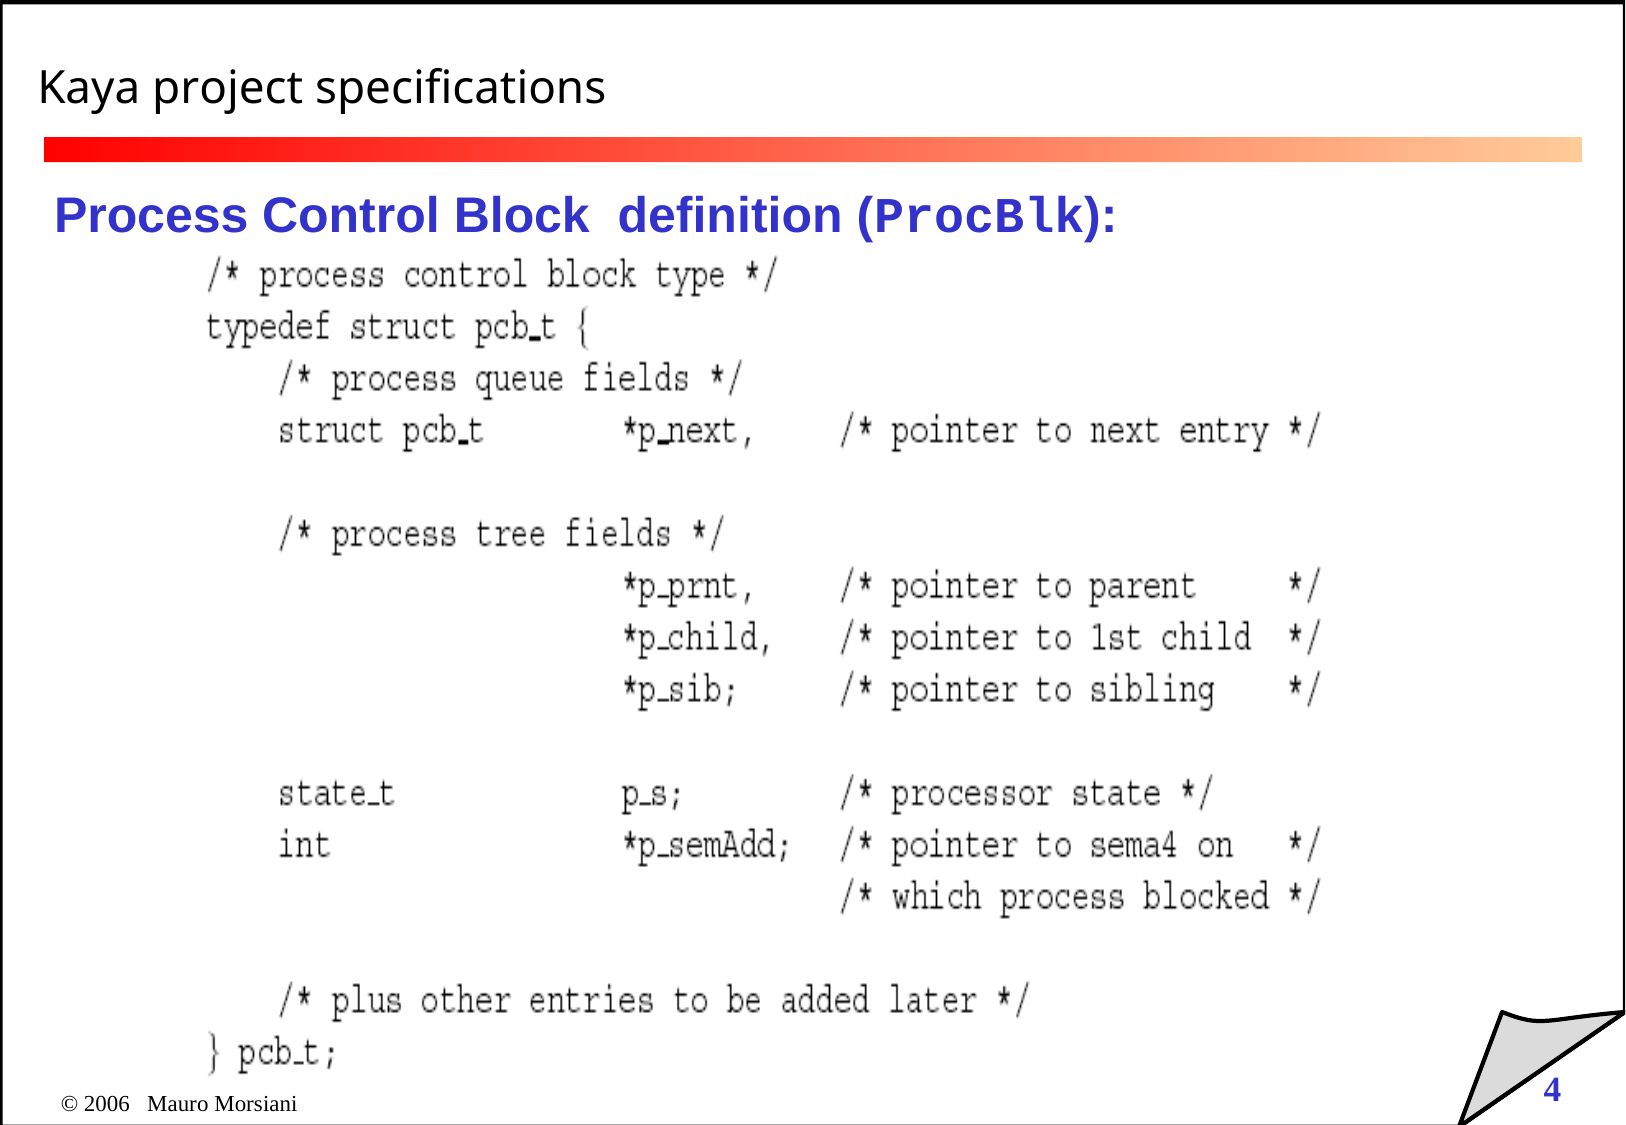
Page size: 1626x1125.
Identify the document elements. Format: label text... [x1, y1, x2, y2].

title Kaya project specifications [37, 44, 1587, 130]
picture [197, 492, 1331, 1086]
list Process Control Block definition (ProcBlk): [54, 187, 1557, 492]
